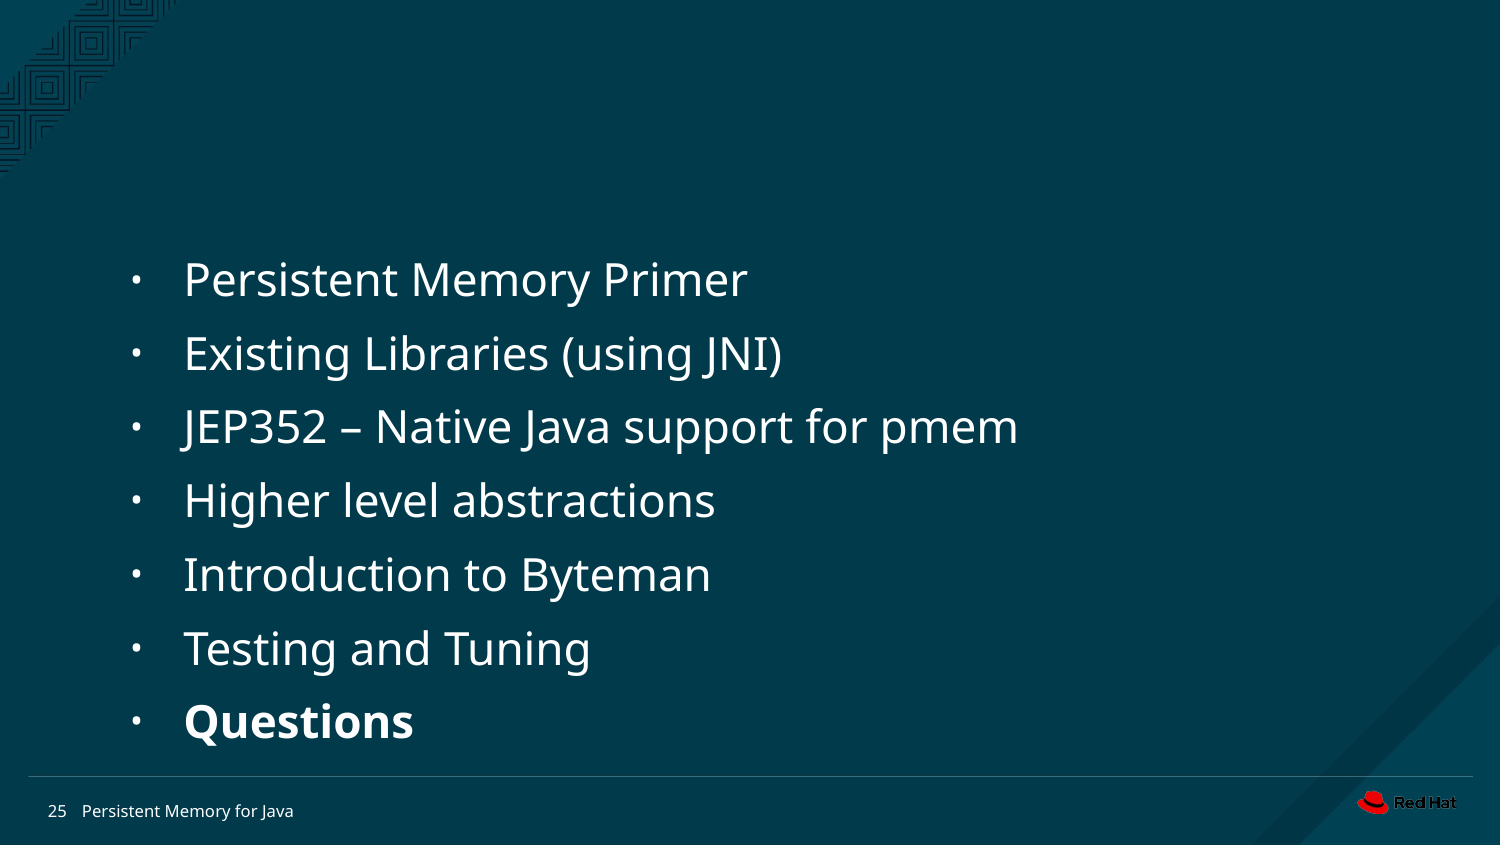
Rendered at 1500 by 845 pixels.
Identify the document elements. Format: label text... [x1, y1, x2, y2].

picture [1358, 791, 1388, 813]
picture [1395, 797, 1404, 808]
picture [1416, 797, 1425, 808]
picture [99, 38, 103, 49]
picture [1430, 797, 1449, 808]
picture [1406, 800, 1413, 808]
list Persistent Memory Primer Existing Libraries (using JNI) JEP352 – Native Java support for pmem Higher level abstractions Introduction to Byteman Testing and Tuning Questions [112, 247, 1388, 316]
picture [1451, 797, 1455, 808]
